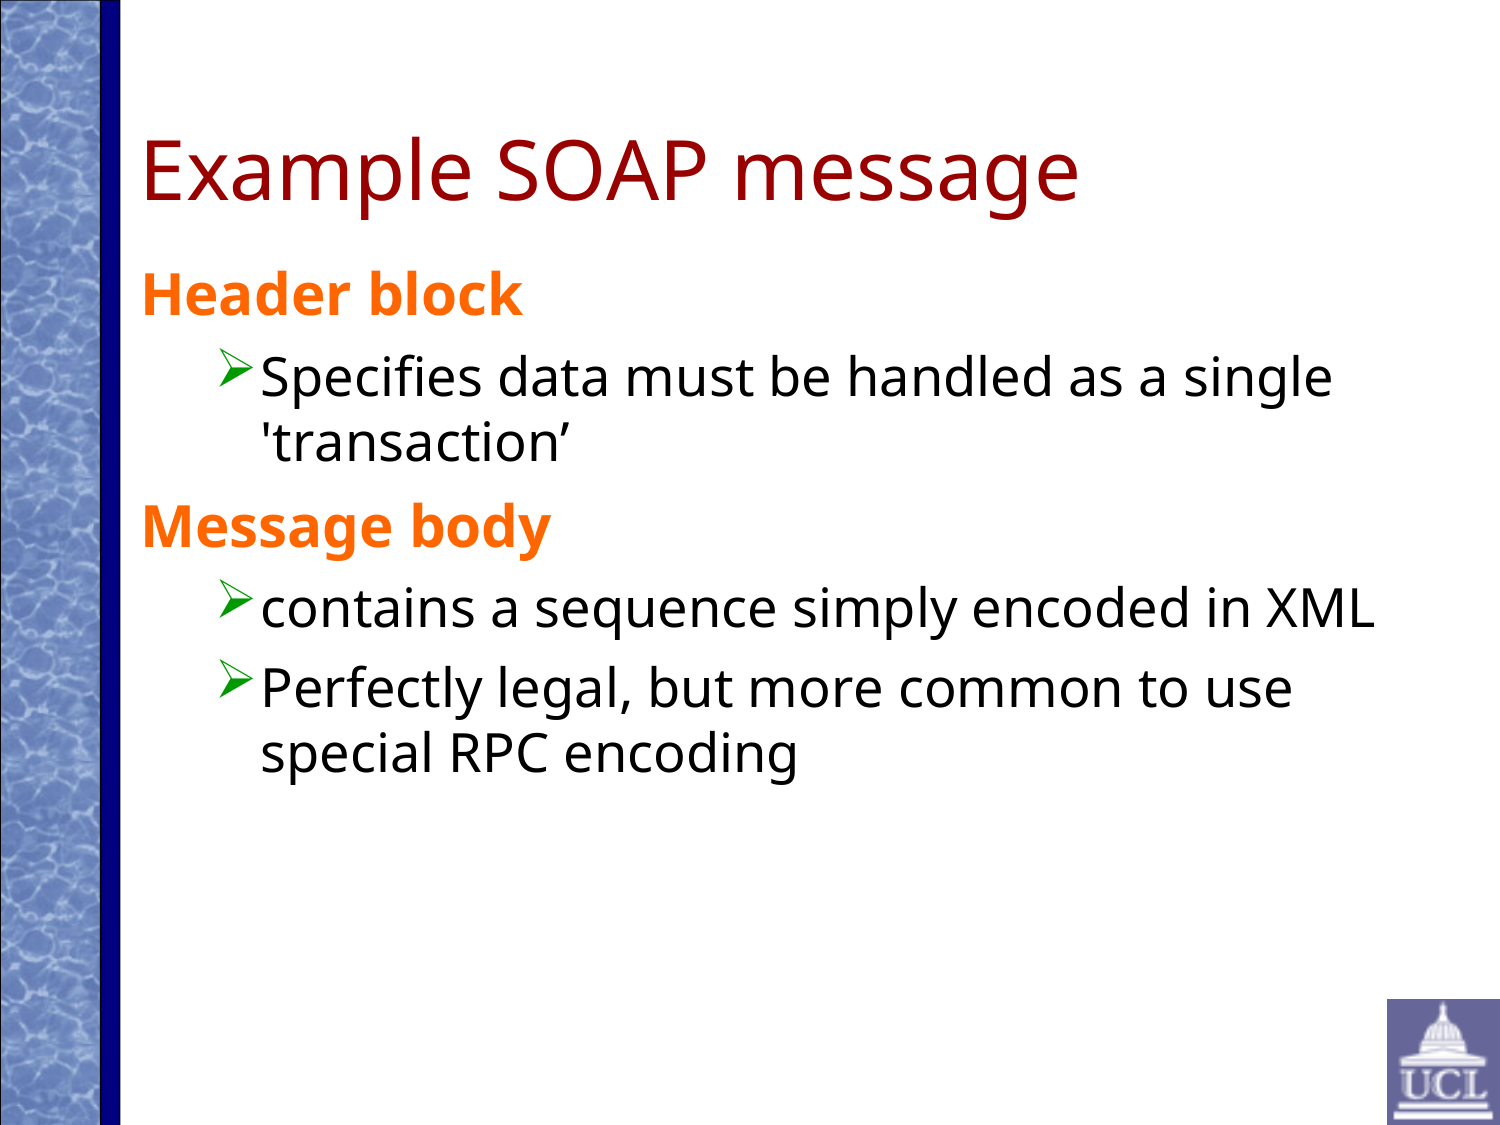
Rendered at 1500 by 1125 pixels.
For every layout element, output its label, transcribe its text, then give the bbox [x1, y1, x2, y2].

list Header block Specifies data must be handled as a single 'transaction’ Message body contains a sequence simply encoded in XML Perfectly legal, but more common to use special RPC encoding [125, 249, 1417, 1099]
title Example SOAP message [124, 37, 1413, 225]
picture [1387, 999, 1500, 1125]
picture [1, 1, 99, 1125]
